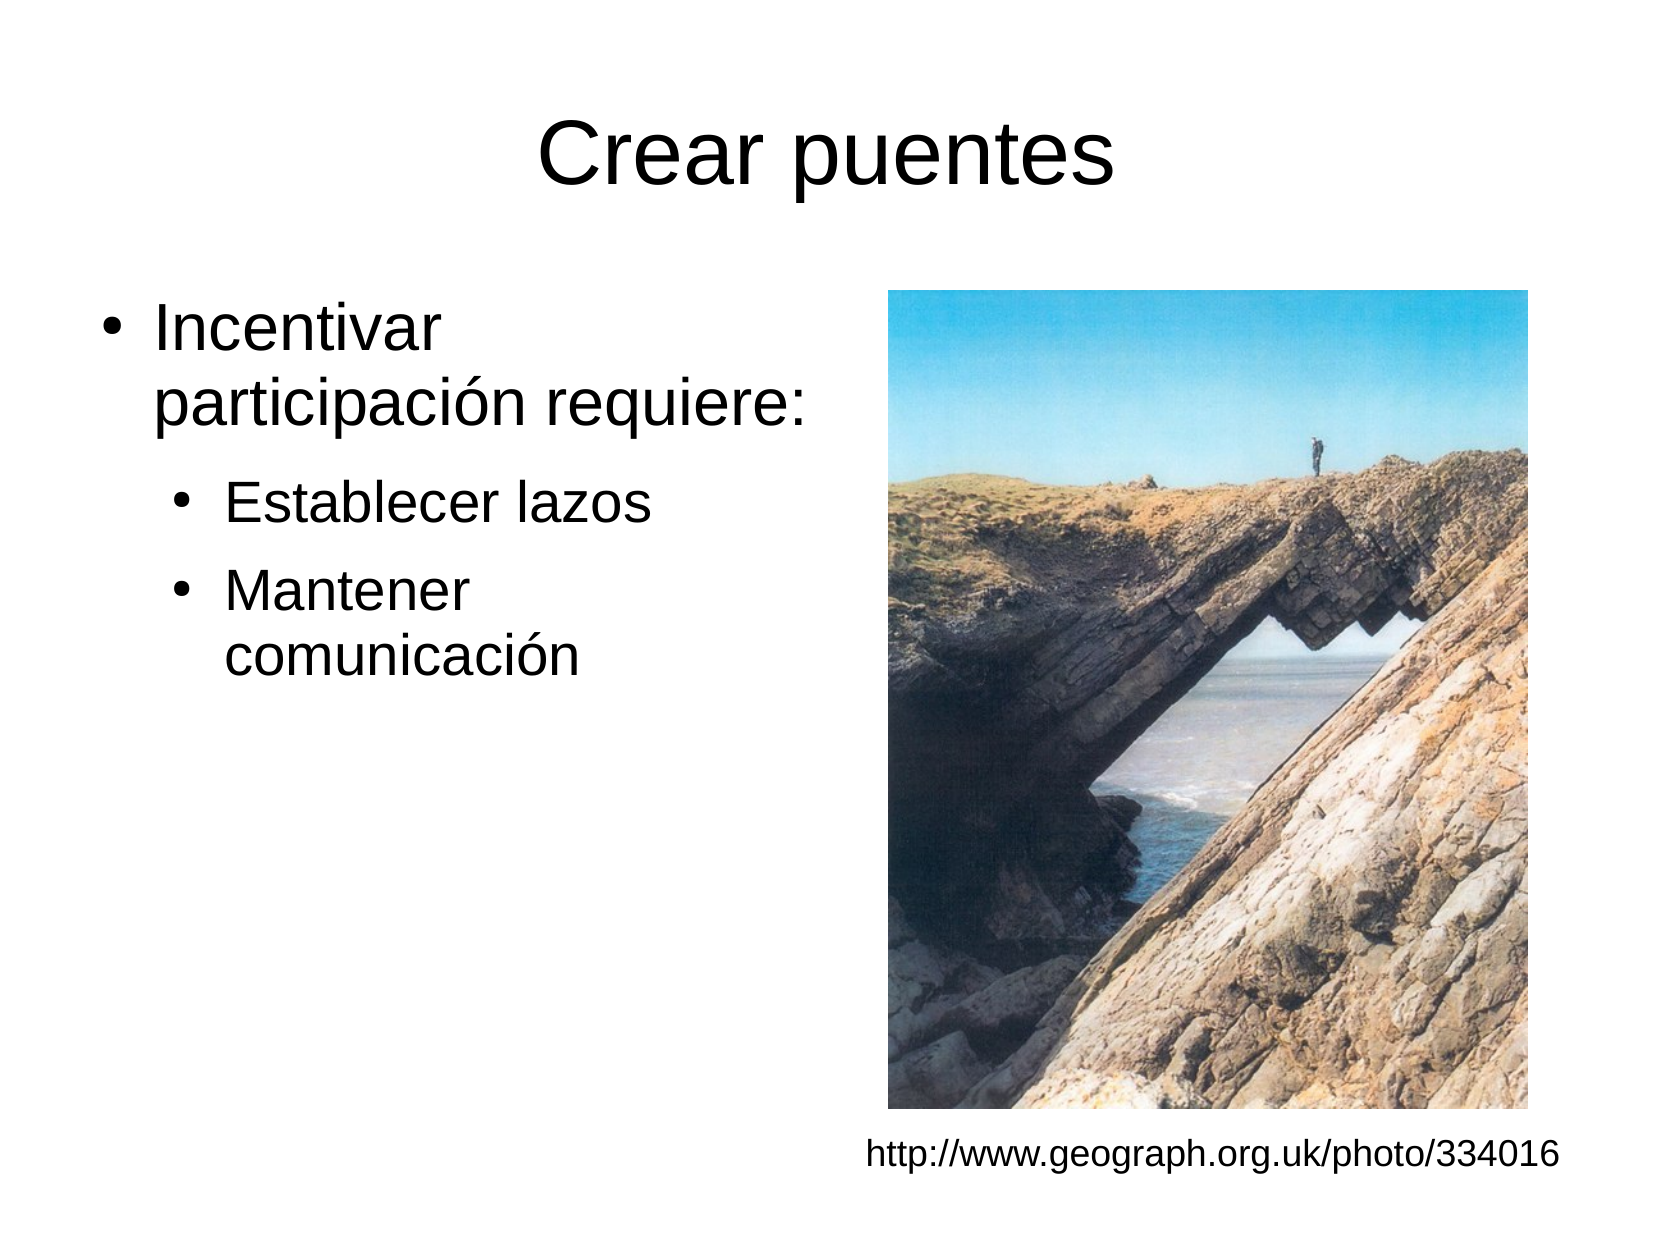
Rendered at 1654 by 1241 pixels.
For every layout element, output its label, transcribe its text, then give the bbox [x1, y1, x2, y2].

text_box http://www.geograph.org.uk/photo/334016 [850, 1125, 1576, 1182]
title Crear puentes [82, 49, 1571, 257]
list Incentivar participación requiere: Establecer lazos Mantener comunicación [82, 290, 809, 1109]
picture [888, 290, 1528, 1109]
